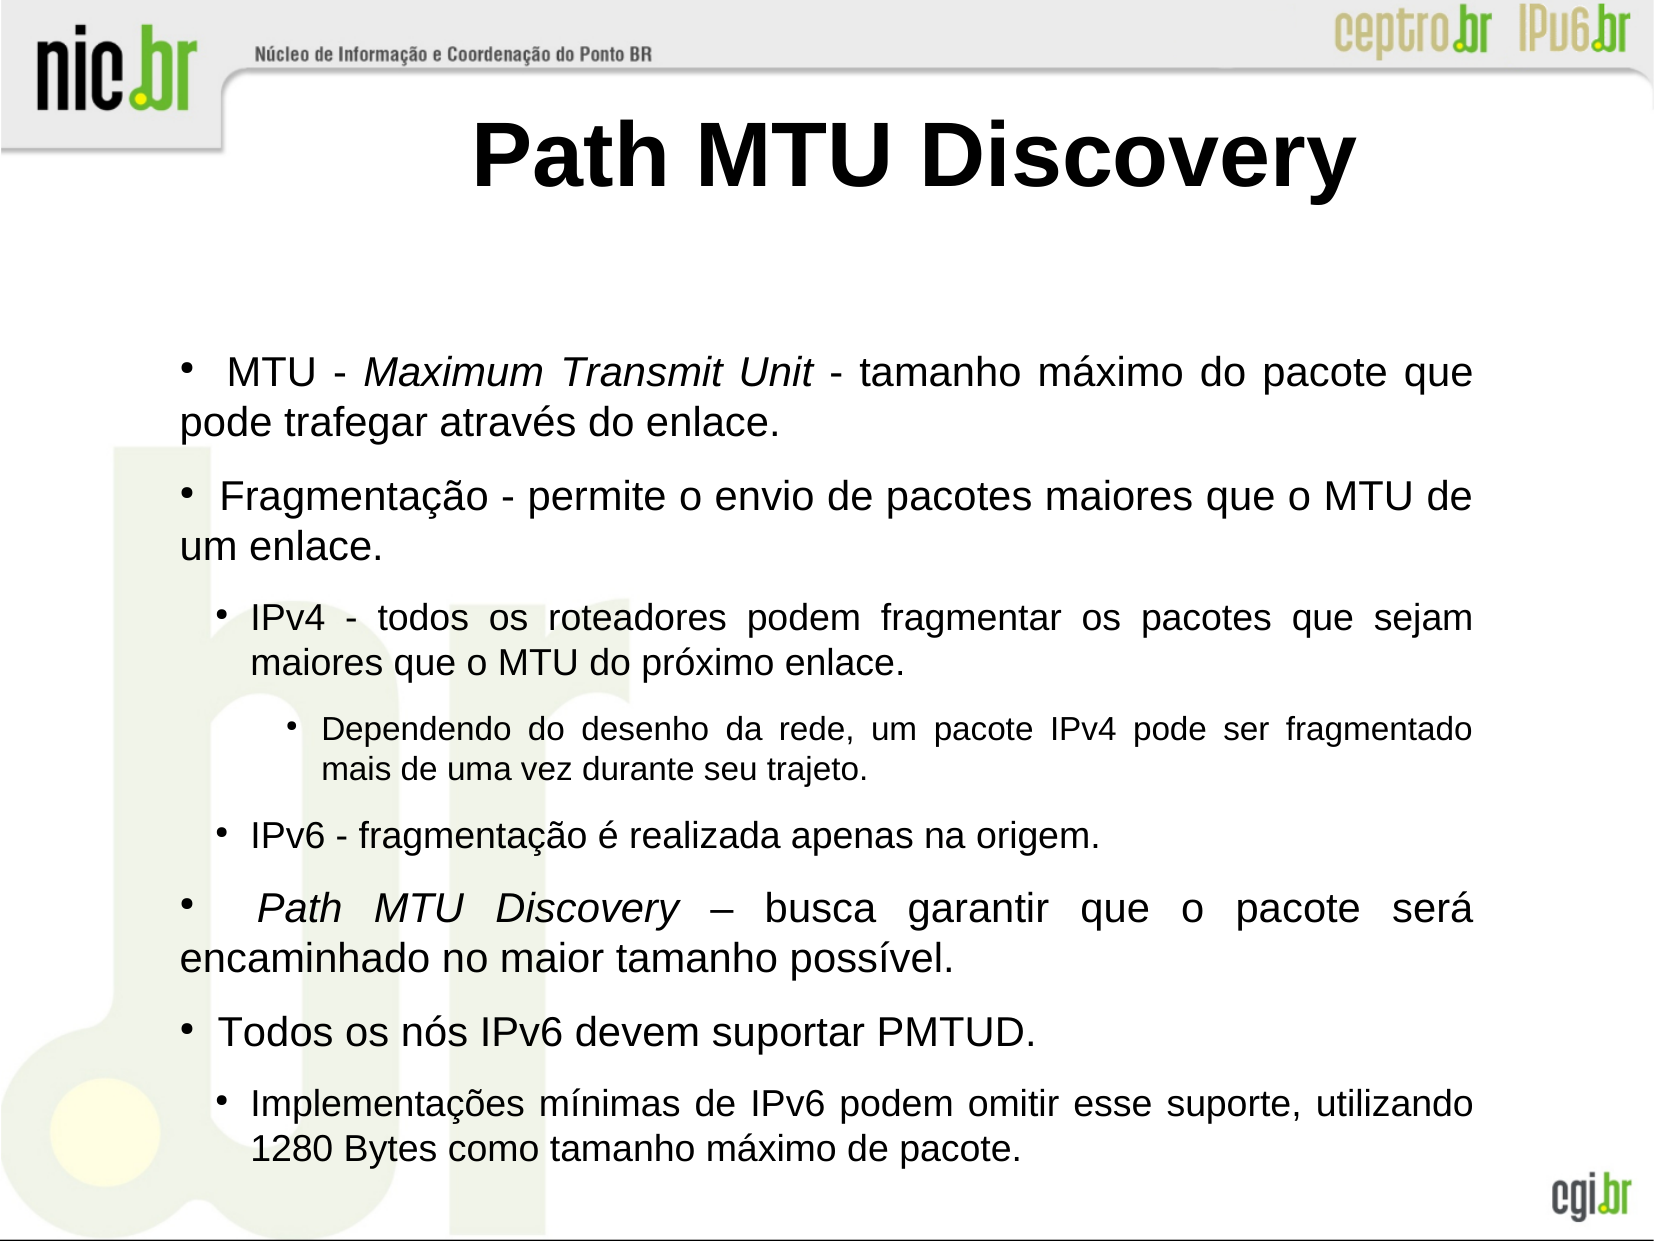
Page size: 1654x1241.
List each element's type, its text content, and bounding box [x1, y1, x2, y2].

text_box MTU - Maximum Transmit Unit - tamanho máximo do pacote que pode trafegar através do enlace. Fragmentação - permite o envio de pacotes maiores que o MTU de um enlace. IPv4 - todos os roteadores podem fragmentar os pacotes que sejam maiores que o MTU do próximo enlace. Dependendo do desenho da rede, um pacote IPv4 pode ser fragmentado mais de uma vez durante seu trajeto. IPv6 - fragmentação é realizada apenas na origem. Path MTU Discovery – busca garantir que o pacote será encaminhado no maior tamanho possível. Todos os nós IPv6 devem suportar PMTUD. Implementações mínimas de IPv6 podem omitir esse suporte, utilizando 1280 Bytes como tamanho máximo de pacote. [164, 336, 1489, 975]
picture [0, 0, 1654, 1241]
text_box Path MTU Discovery [177, 97, 1654, 215]
